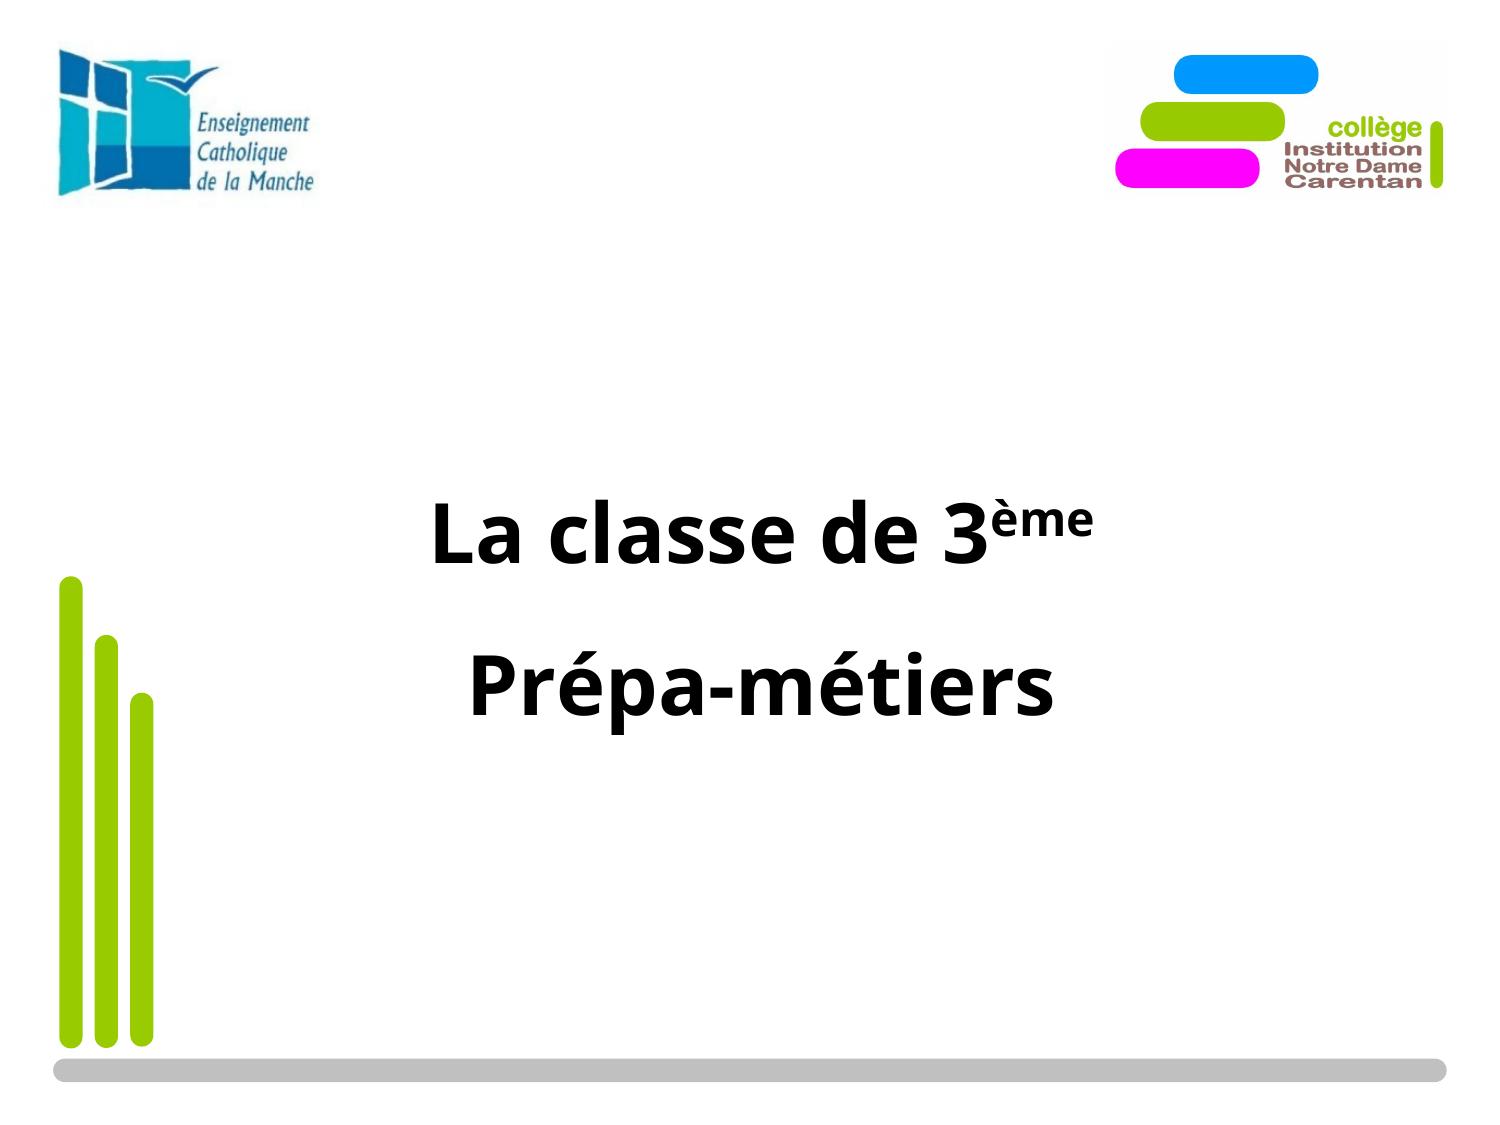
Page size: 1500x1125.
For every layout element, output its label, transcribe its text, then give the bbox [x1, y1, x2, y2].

text_box [59, 576, 83, 1049]
text_box [53, 1058, 1447, 1083]
text_box La classe de 3ème Prépa-métiers [70, 328, 1453, 733]
picture [41, 23, 349, 219]
text_box [94, 634, 118, 1048]
picture [1105, 42, 1447, 198]
text_box [130, 692, 154, 1047]
